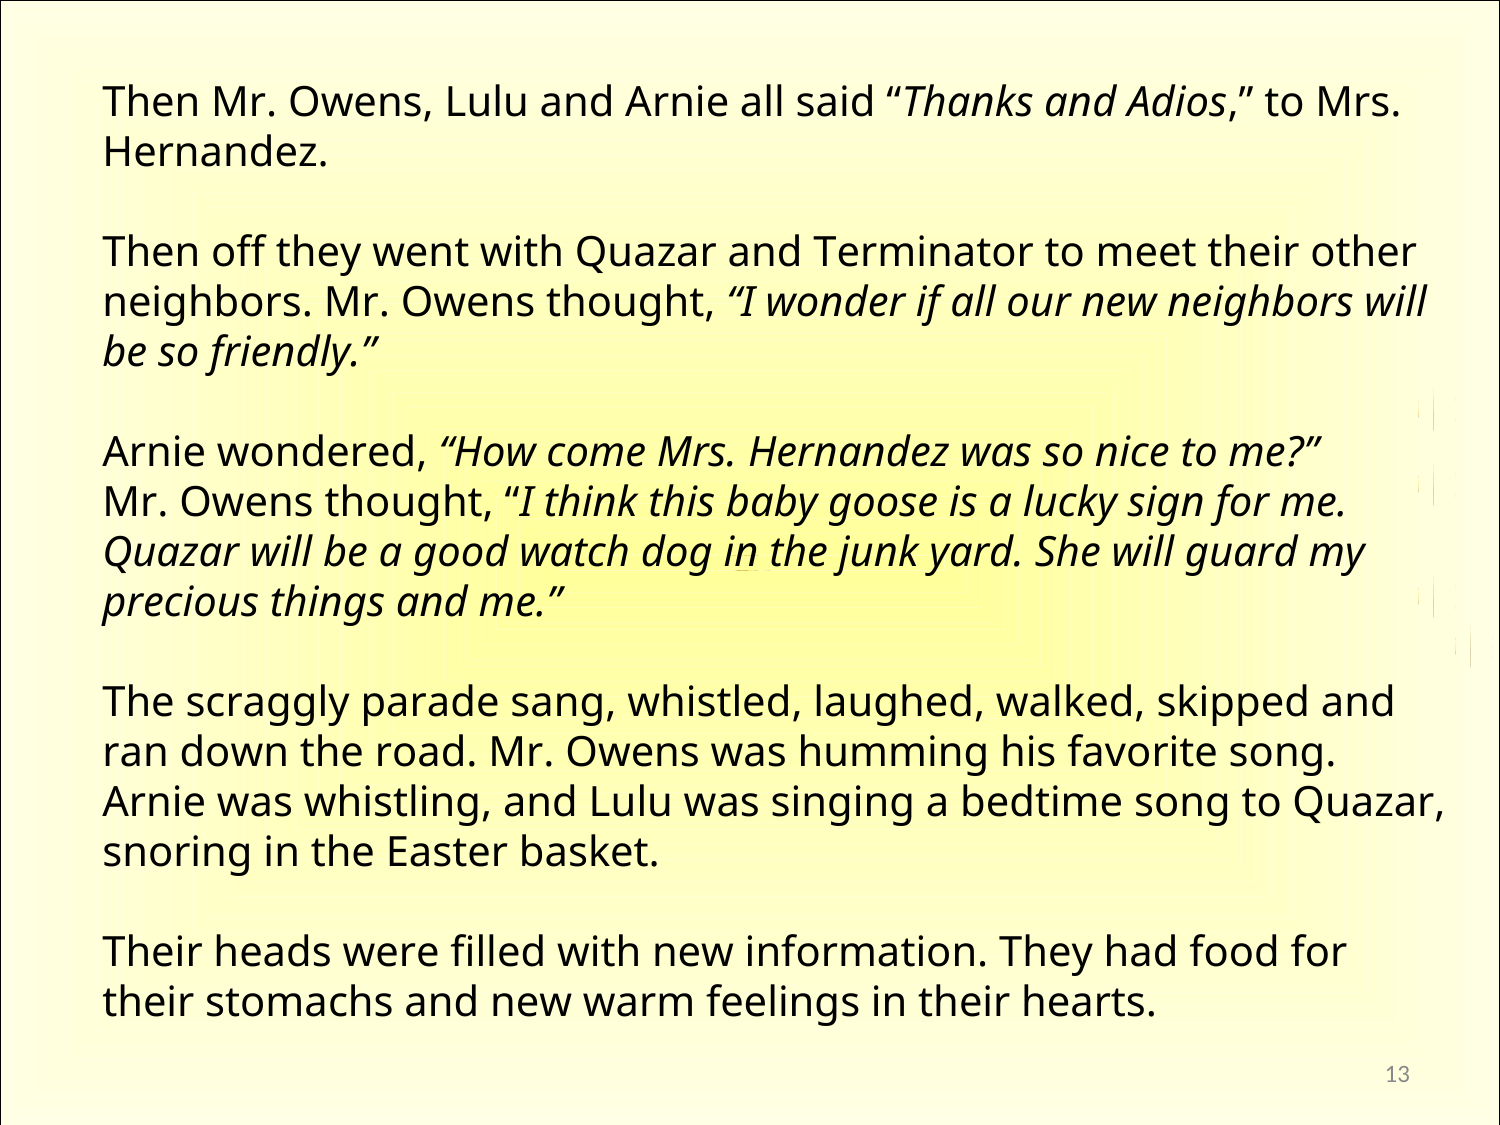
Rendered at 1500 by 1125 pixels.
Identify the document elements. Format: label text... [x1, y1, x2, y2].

text_box [0, 0, 1500, 1125]
text_box Then Mr. Owens, Lulu and Arnie all said “Thanks and Adios,” to Mrs. Hernandez. Then off they went with Quazar and Terminator to meet their other neighbors. Mr. Owens thought, “I wonder if all our new neighbors will be so friendly.” Arnie wondered, “How come Mrs. Hernandez was so nice to me?” Mr. Owens thought, “I think this baby goose is a lucky sign for me. Quazar will be a good watch dog in the junk yard. She will guard my precious things and me.” The scraggly parade sang, whistled, laughed, walked, skipped and ran down the road. Mr. Owens was humming his favorite song. Arnie was whistling, and Lulu was singing a bedtime song to Quazar, snoring in the Easter basket. Their heads were filled with new information. They had food for their stomachs and new warm feelings in their hearts. [87, 66, 1463, 1033]
text_box <number> [1074, 1042, 1426, 1103]
